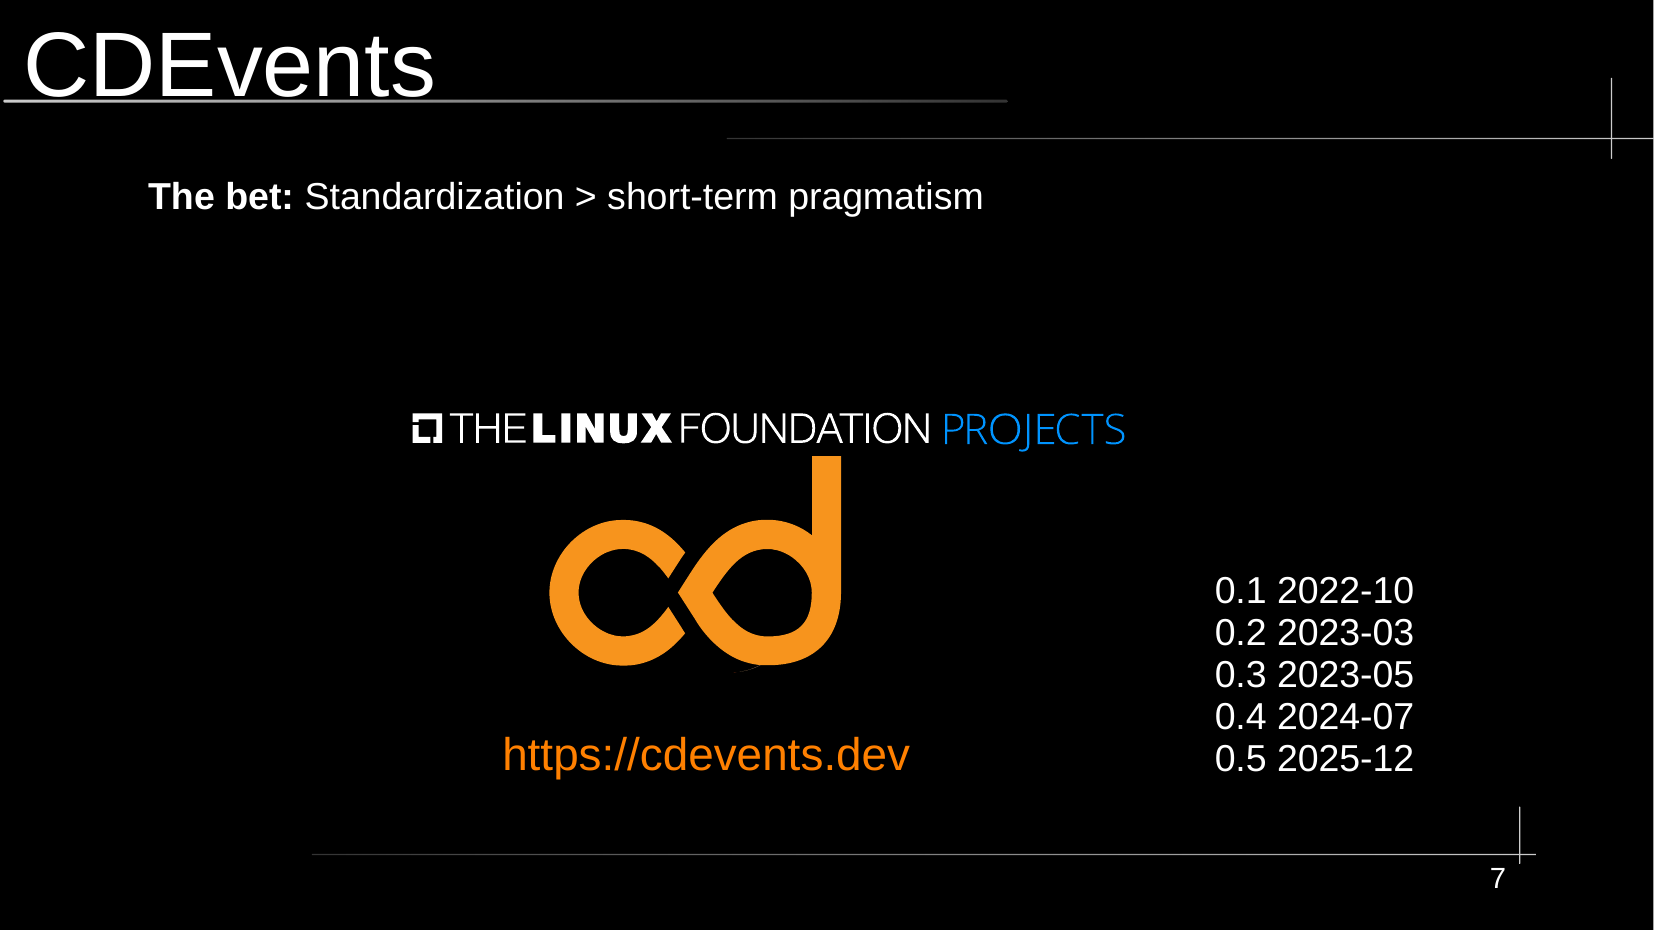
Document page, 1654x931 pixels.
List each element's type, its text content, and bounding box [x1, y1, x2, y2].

picture [412, 412, 1125, 679]
text_box The bet: Standardization > short-term pragmatism [133, 168, 1051, 226]
text_box https://cdevents.dev [487, 721, 938, 788]
text_box 0.1 2022-10 0.2 2023-03 0.3 2023-05 0.4 2024-07 0.5 2025-12 [1200, 562, 1495, 788]
title CDEvents [23, 11, 1589, 119]
